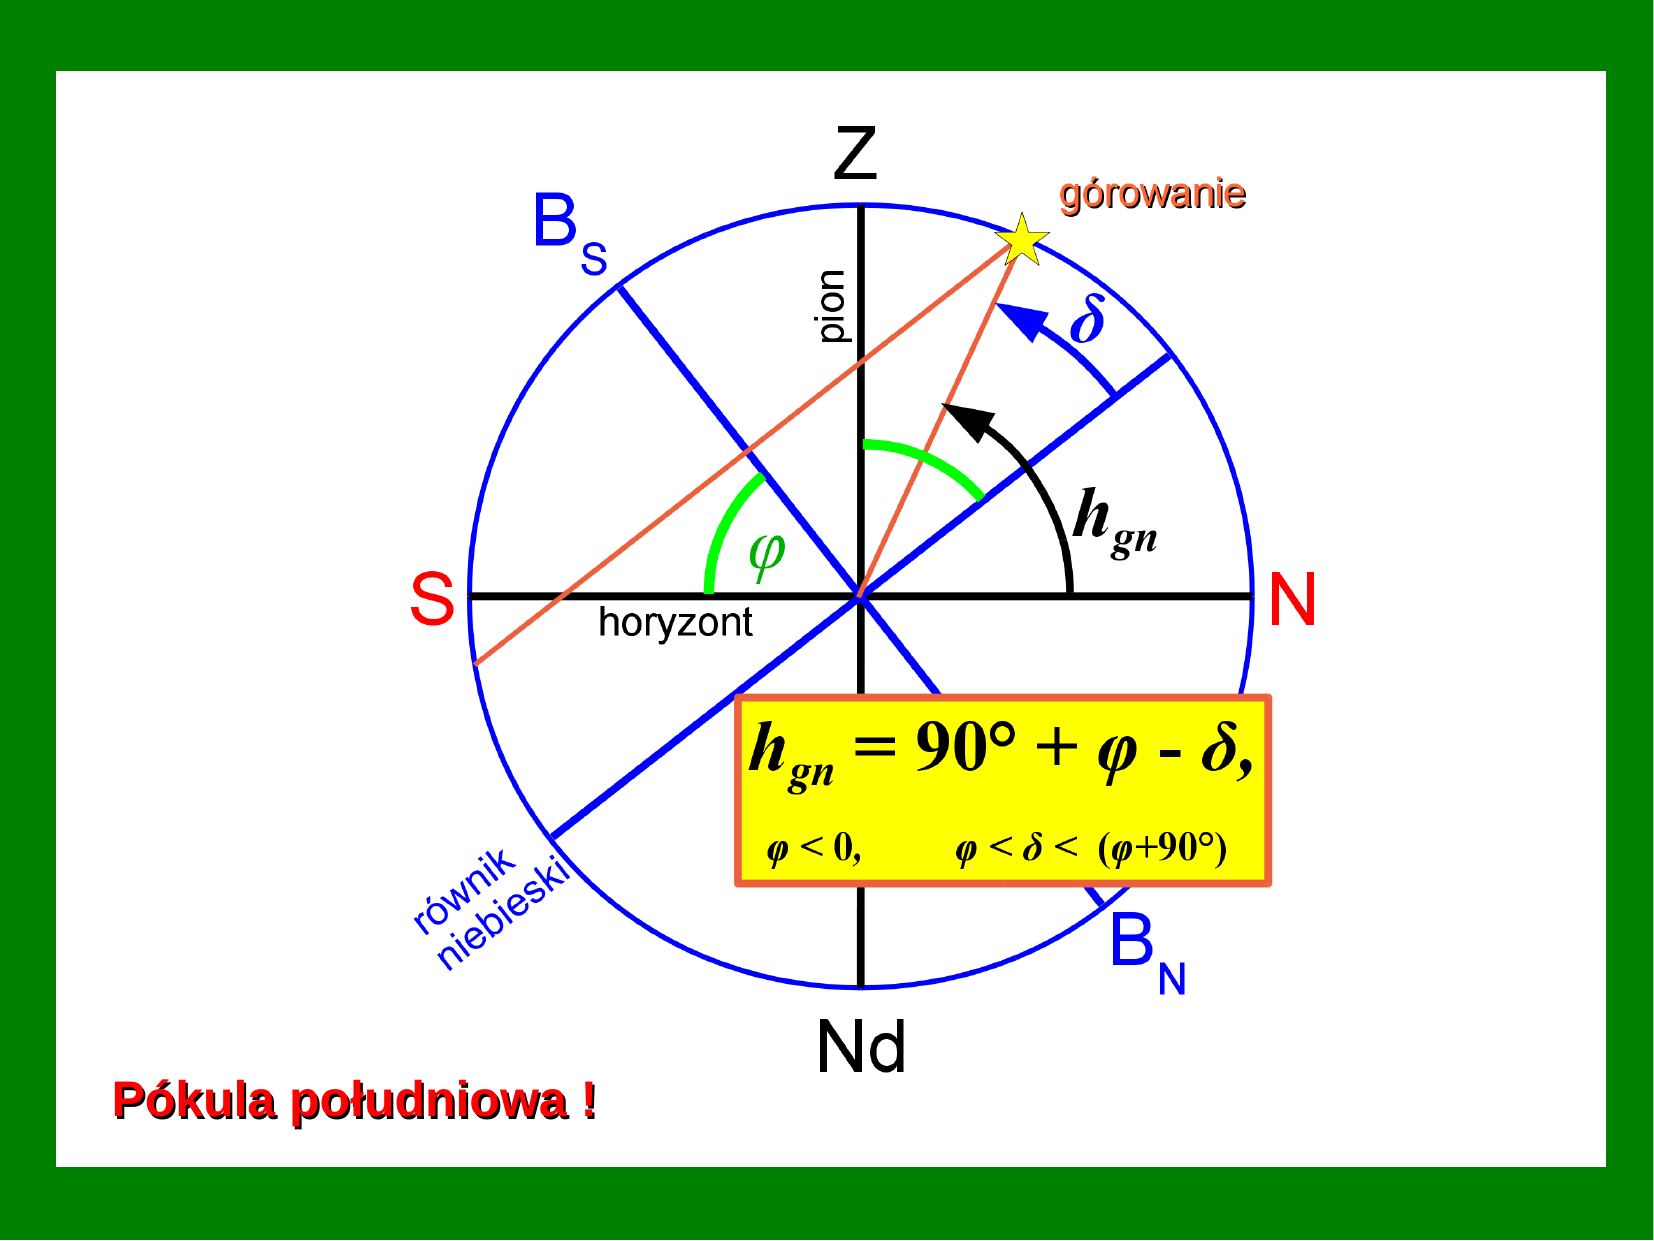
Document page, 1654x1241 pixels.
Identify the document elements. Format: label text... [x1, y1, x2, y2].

picture [56, 71, 1606, 1167]
text_box Pókula południowa ! [96, 1064, 614, 1135]
